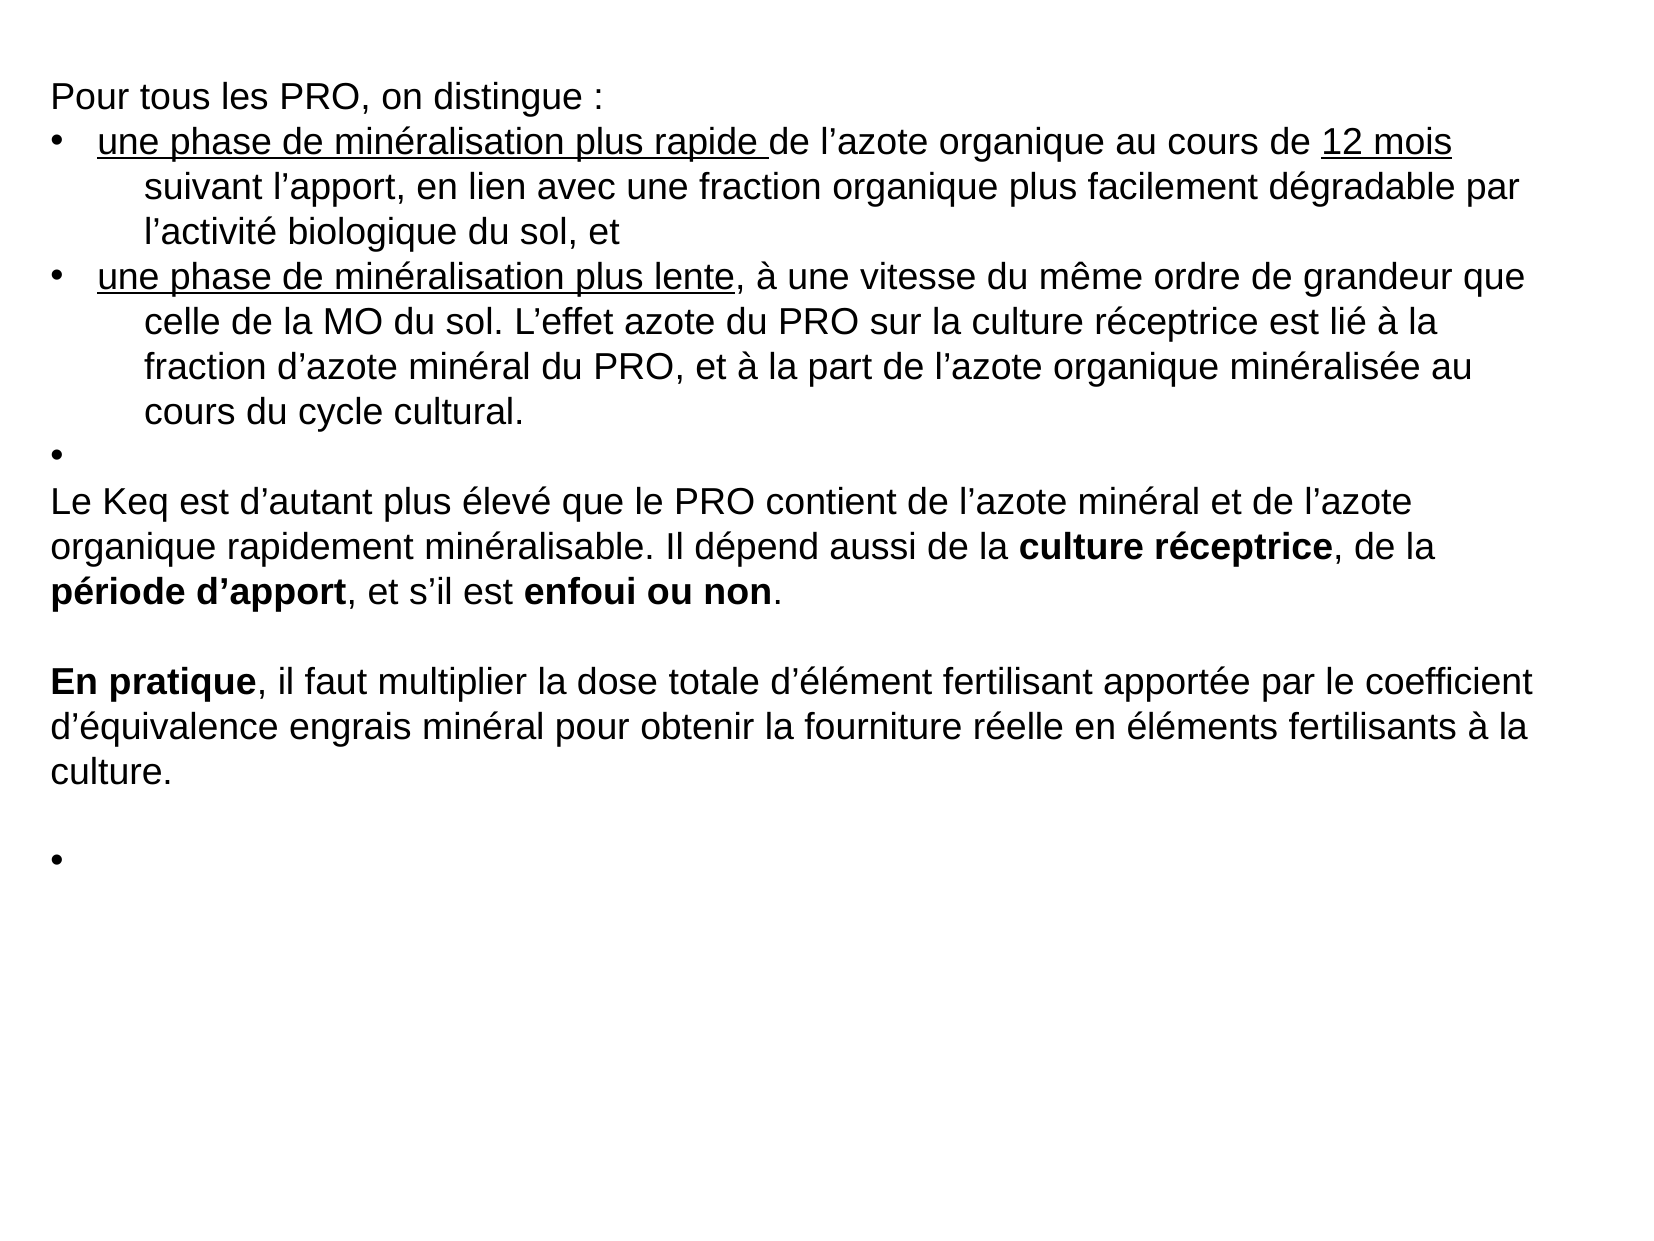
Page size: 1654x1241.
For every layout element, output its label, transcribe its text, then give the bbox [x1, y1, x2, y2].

text_box Pour tous les PRO, on distingue : une phase de minéralisation plus rapide de l’azote organique au cours de 12 mois suivant l’apport, en lien avec une fraction organique plus facilement dégradable par l’activité biologique du sol, et une phase de minéralisation plus lente, à une vitesse du même ordre de grandeur que celle de la MO du sol. L’effet azote du PRO sur la culture réceptrice est lié à la fraction d’azote minéral du PRO, et à la part de l’azote organique minéralisée au cours du cycle cultural. Le Keq est d’autant plus élevé que le PRO contient de l’azote minéral et de l’azote organique rapidement minéralisable. Il dépend aussi de la culture réceptrice, de la période d’apport, et s’il est enfoui ou non. En pratique, il faut multiplier la dose totale d’élément fertilisant apportée par le coefficient d’équivalence engrais minéral pour obtenir la fourniture réelle en éléments fertilisants à la culture. [35, 64, 1560, 935]
